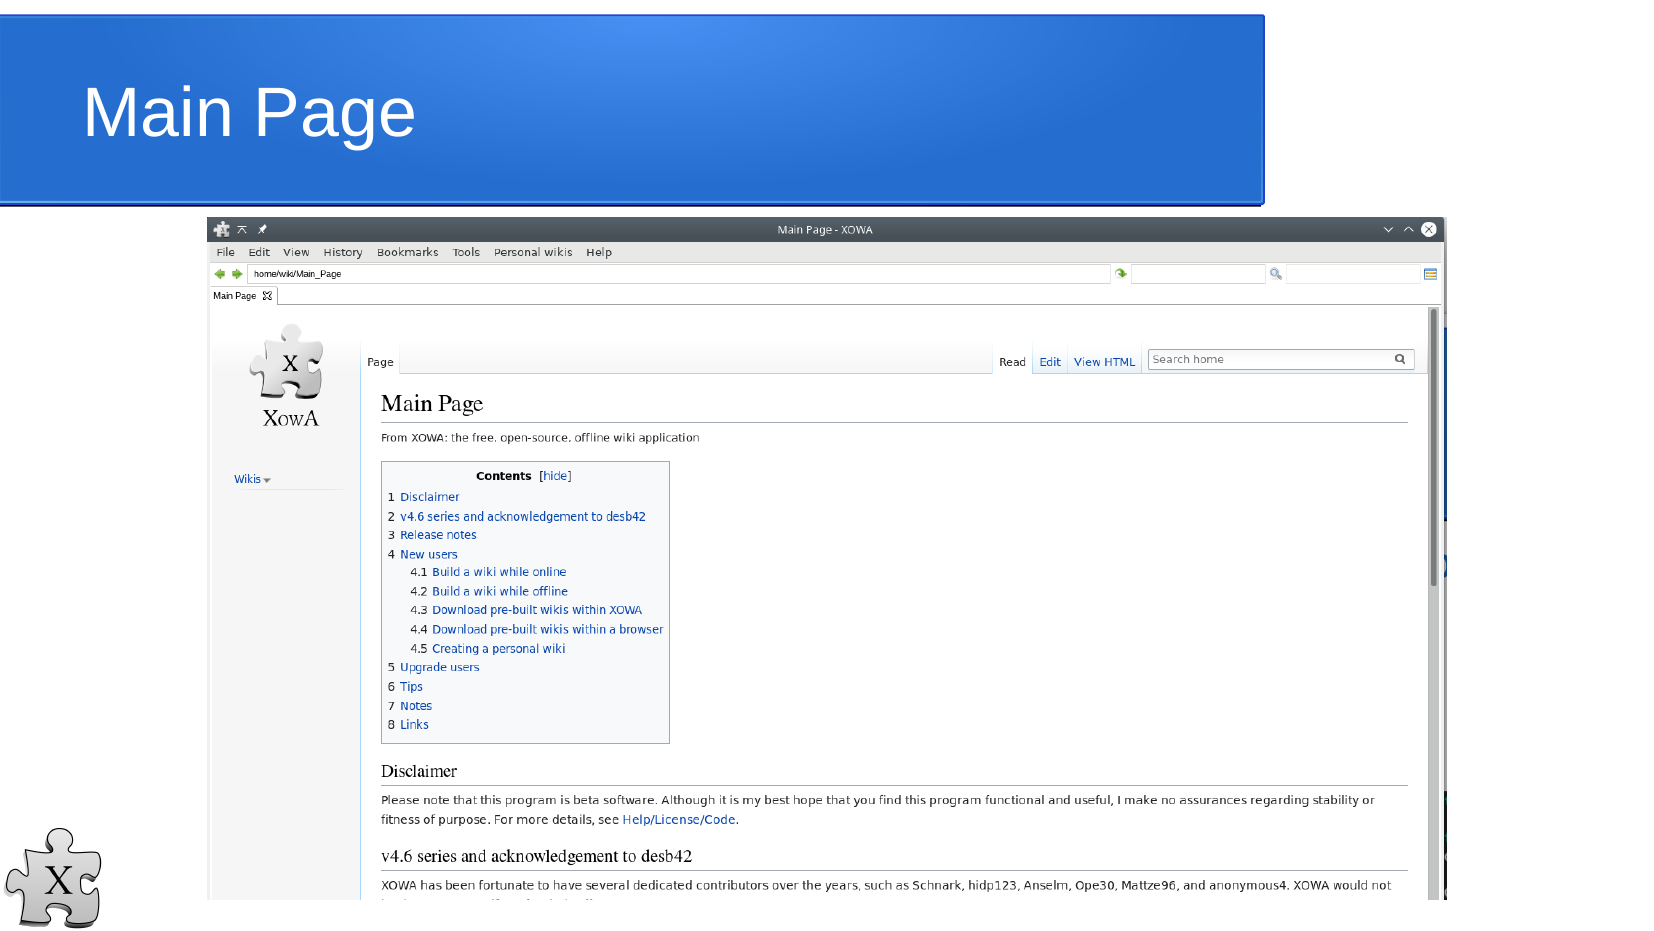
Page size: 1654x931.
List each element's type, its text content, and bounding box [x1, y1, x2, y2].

picture [207, 217, 1447, 901]
title Main Page [82, 35, 1235, 189]
picture [0, 825, 106, 931]
